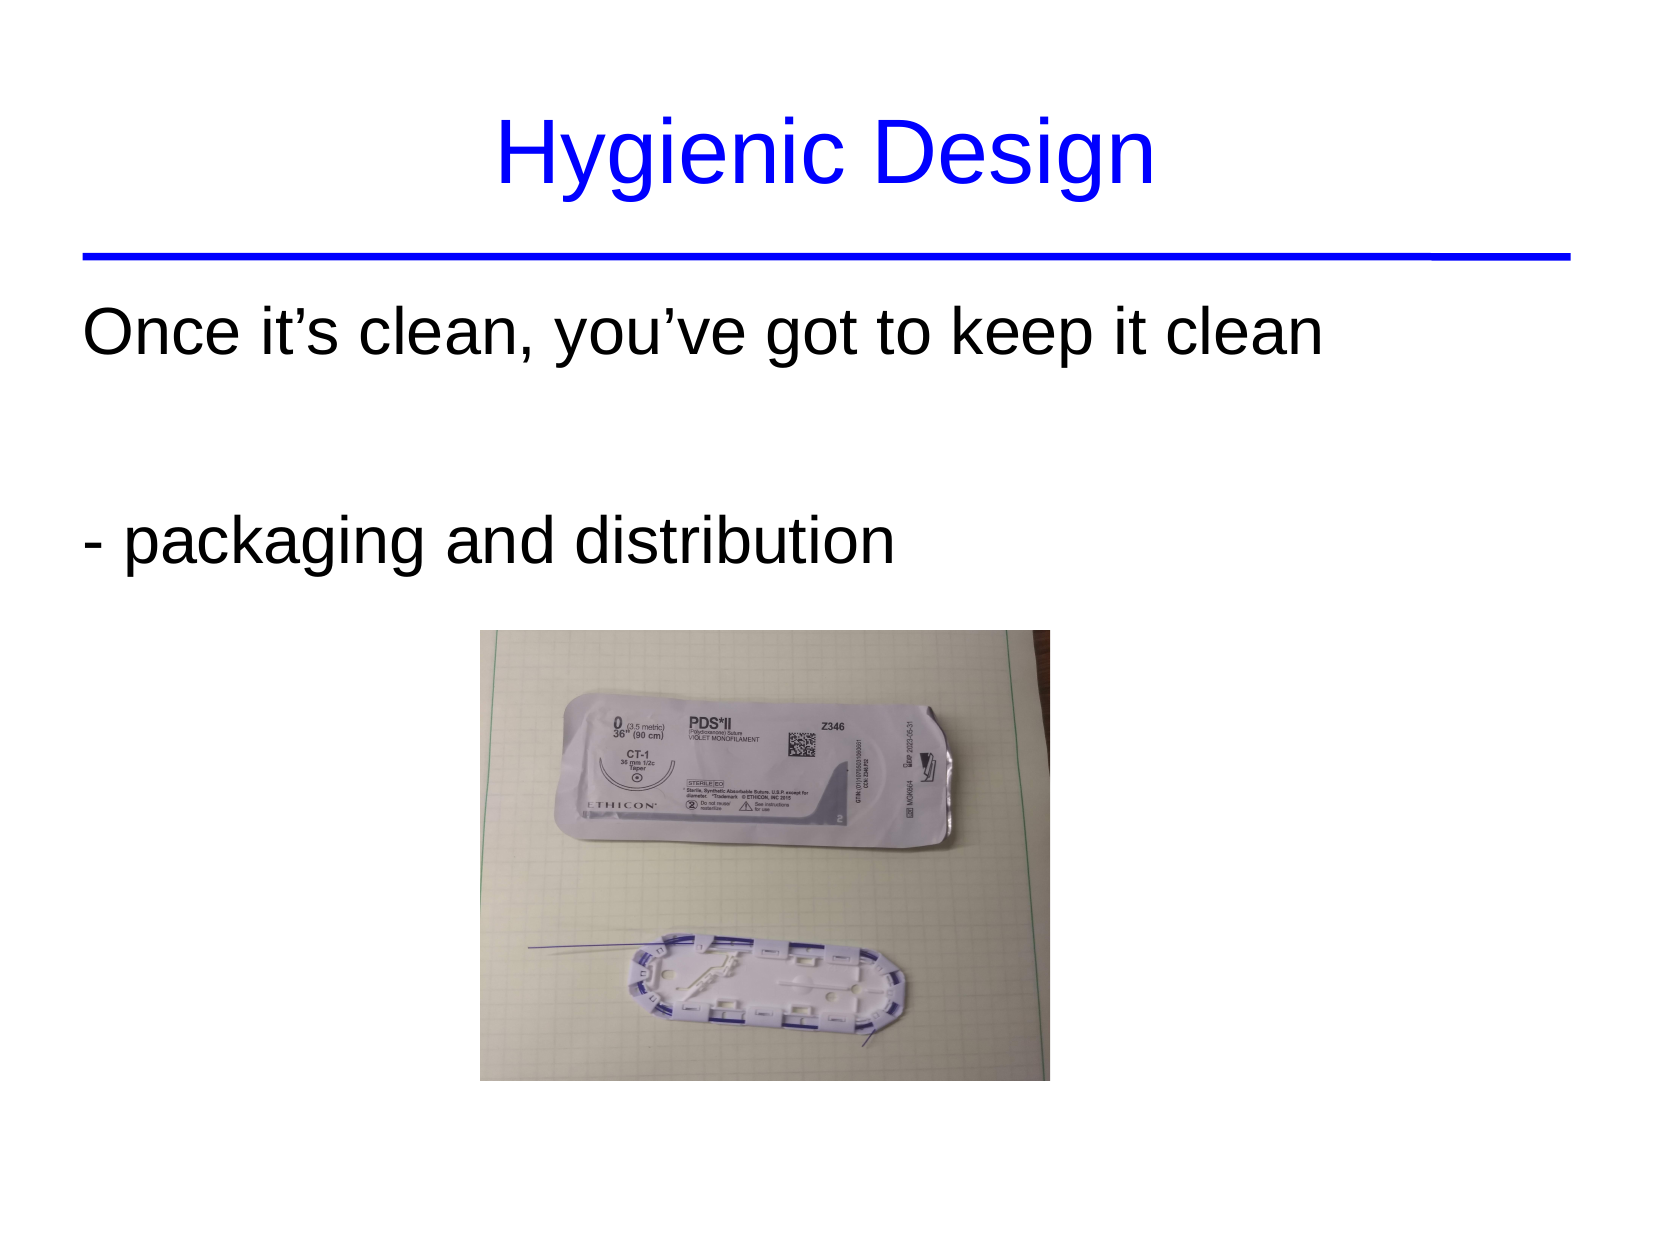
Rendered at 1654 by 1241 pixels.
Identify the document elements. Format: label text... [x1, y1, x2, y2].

picture [480, 630, 1051, 1081]
title Hygienic Design [82, 49, 1571, 256]
list Once it’s clean, you’ve got to keep it clean - packaging and distribution [82, 290, 1571, 1009]
